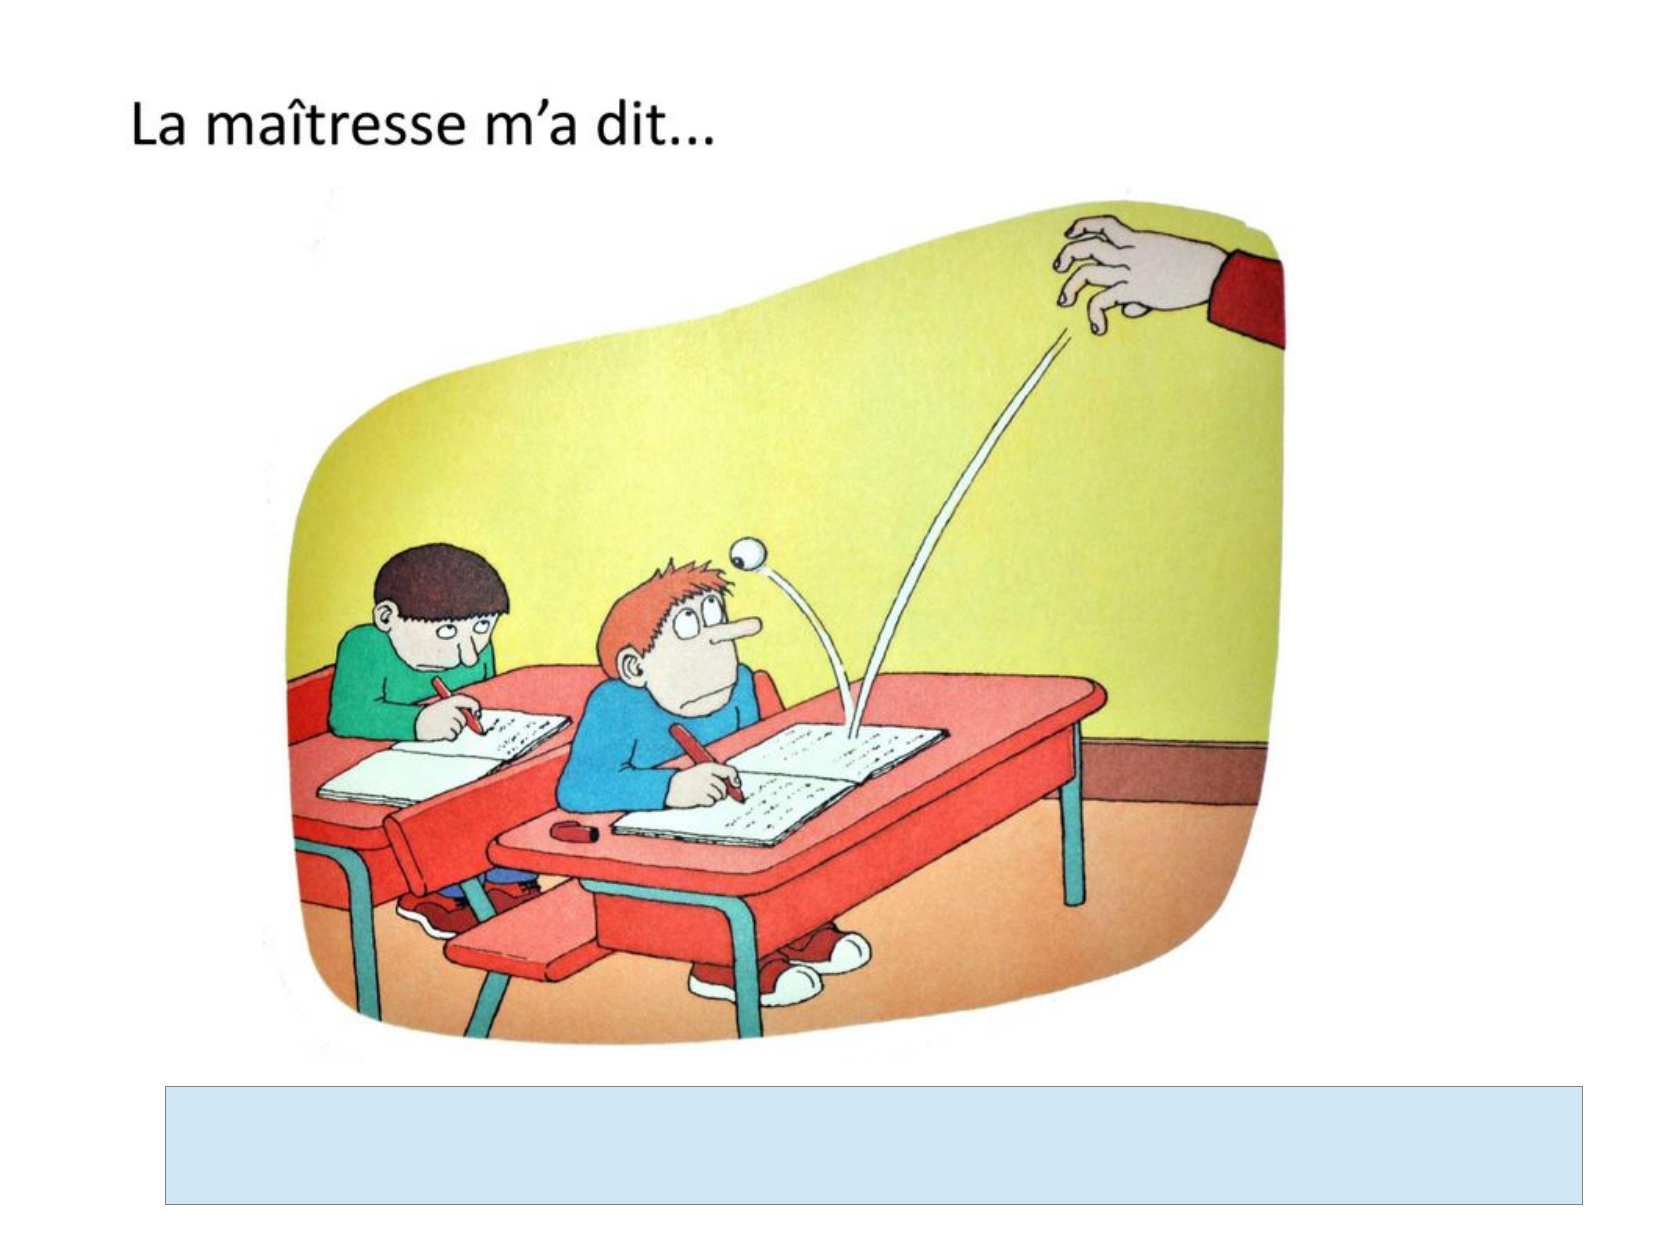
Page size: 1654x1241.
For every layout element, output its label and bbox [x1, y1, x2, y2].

text_box [165, 1086, 1583, 1205]
picture [38, 24, 1639, 1225]
